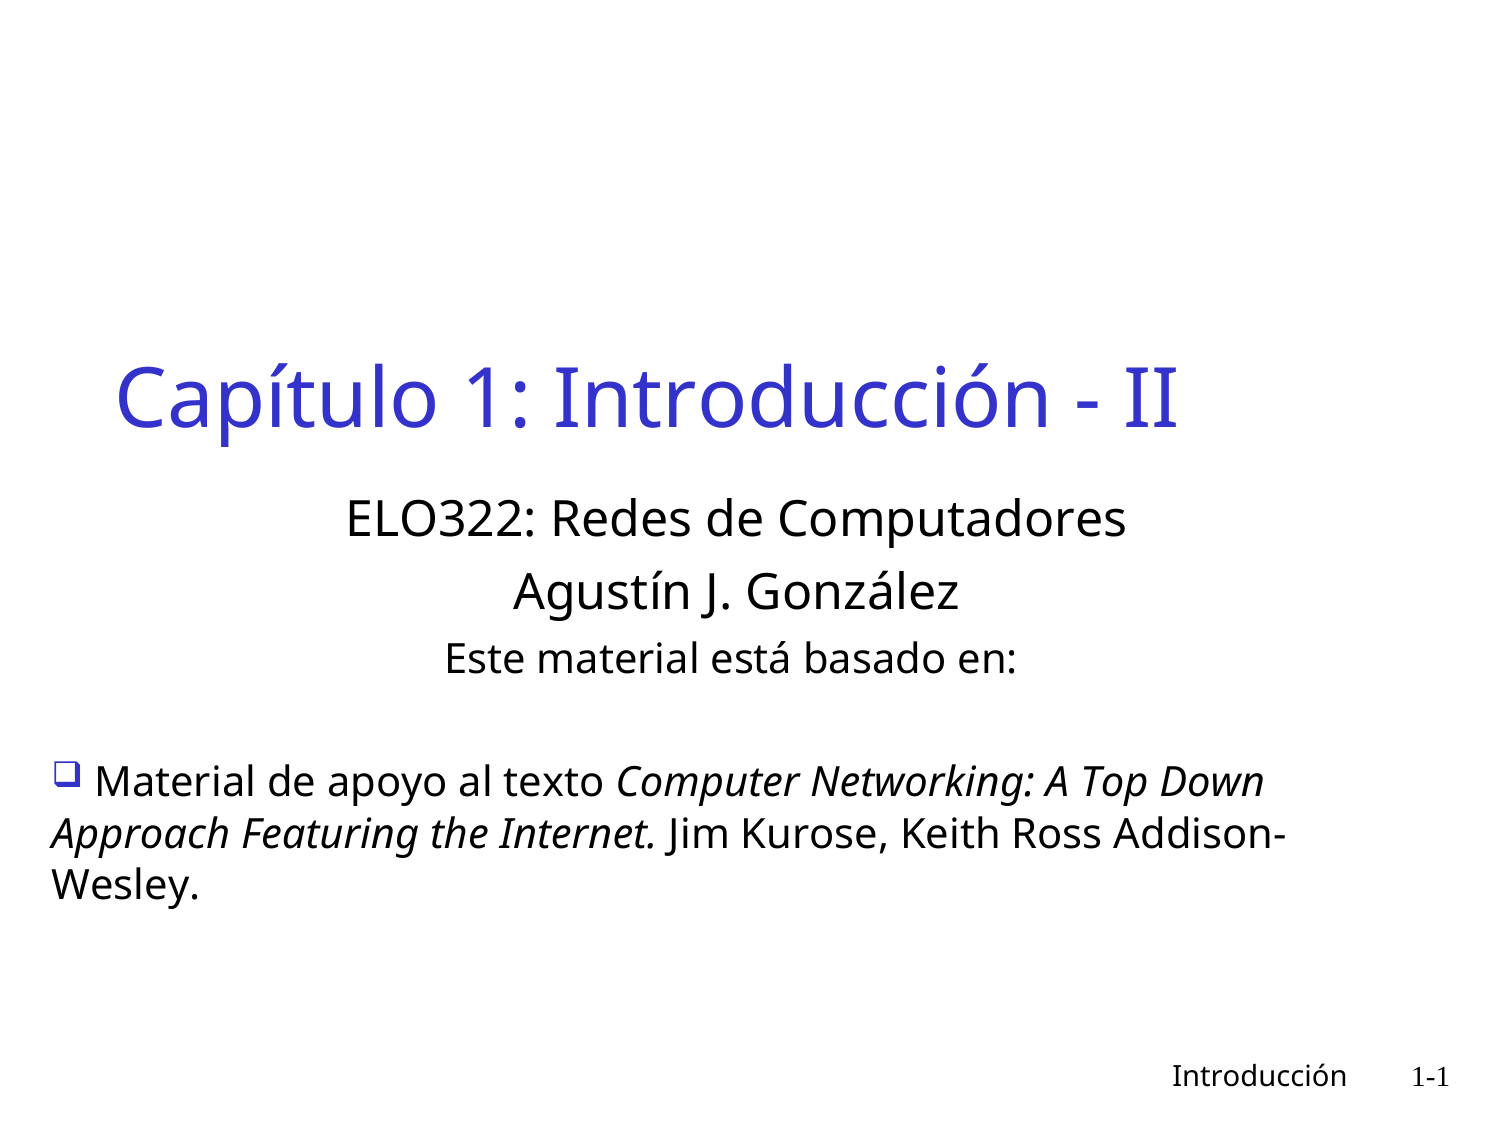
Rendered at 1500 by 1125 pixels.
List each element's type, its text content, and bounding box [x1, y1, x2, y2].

text_box 1-<number> [1362, 1050, 1466, 1125]
title Capítulo 1: Introducción - II [99, 274, 1375, 479]
text_box Introducción [887, 1050, 1362, 1125]
text_box ELO322: Redes de Computadores Agustín J. González Este material está basado en: Material de apoyo al texto Computer Networking: A Top Down Approach Featuring the Internet. Jim Kurose, Keith Ross Addison-Wesley. [36, 479, 1437, 1038]
